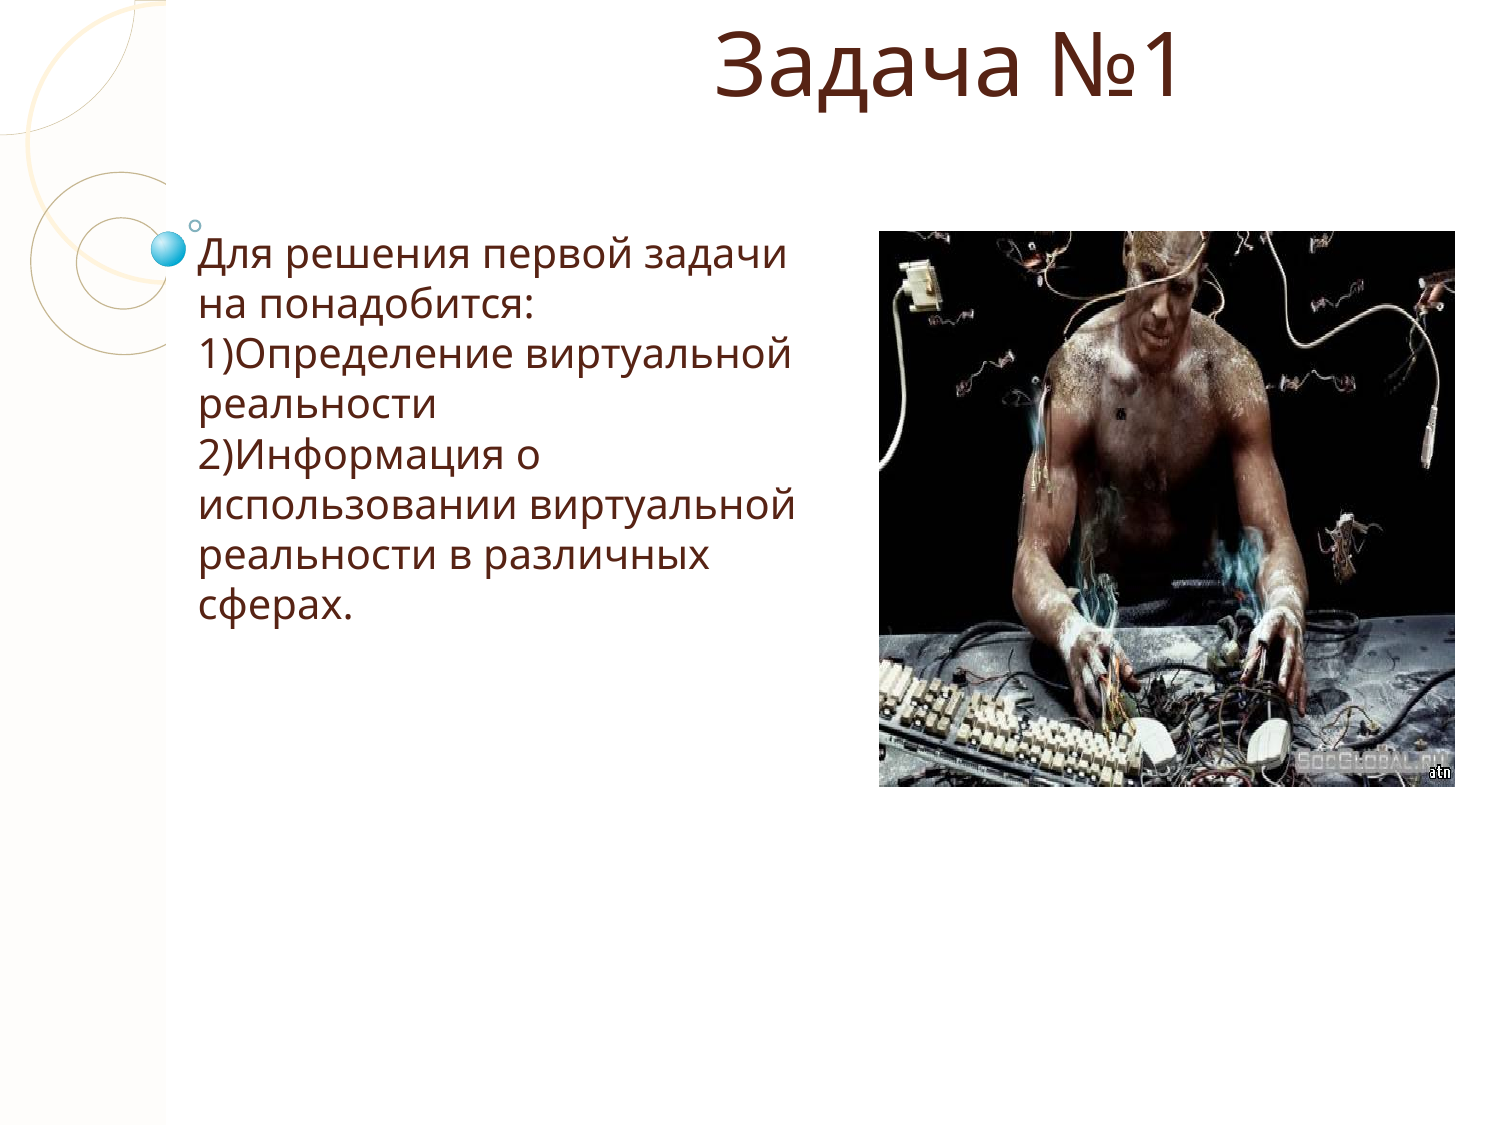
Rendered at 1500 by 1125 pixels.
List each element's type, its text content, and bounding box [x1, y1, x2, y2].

title Задача №1 [234, 0, 1450, 173]
picture [879, 231, 1455, 787]
subtitle Для решения первой задачи на понадобится: 1)Определение виртуальной реальности 2)Информация о использовании виртуальной реальности в различных сферах. [183, 219, 833, 1083]
